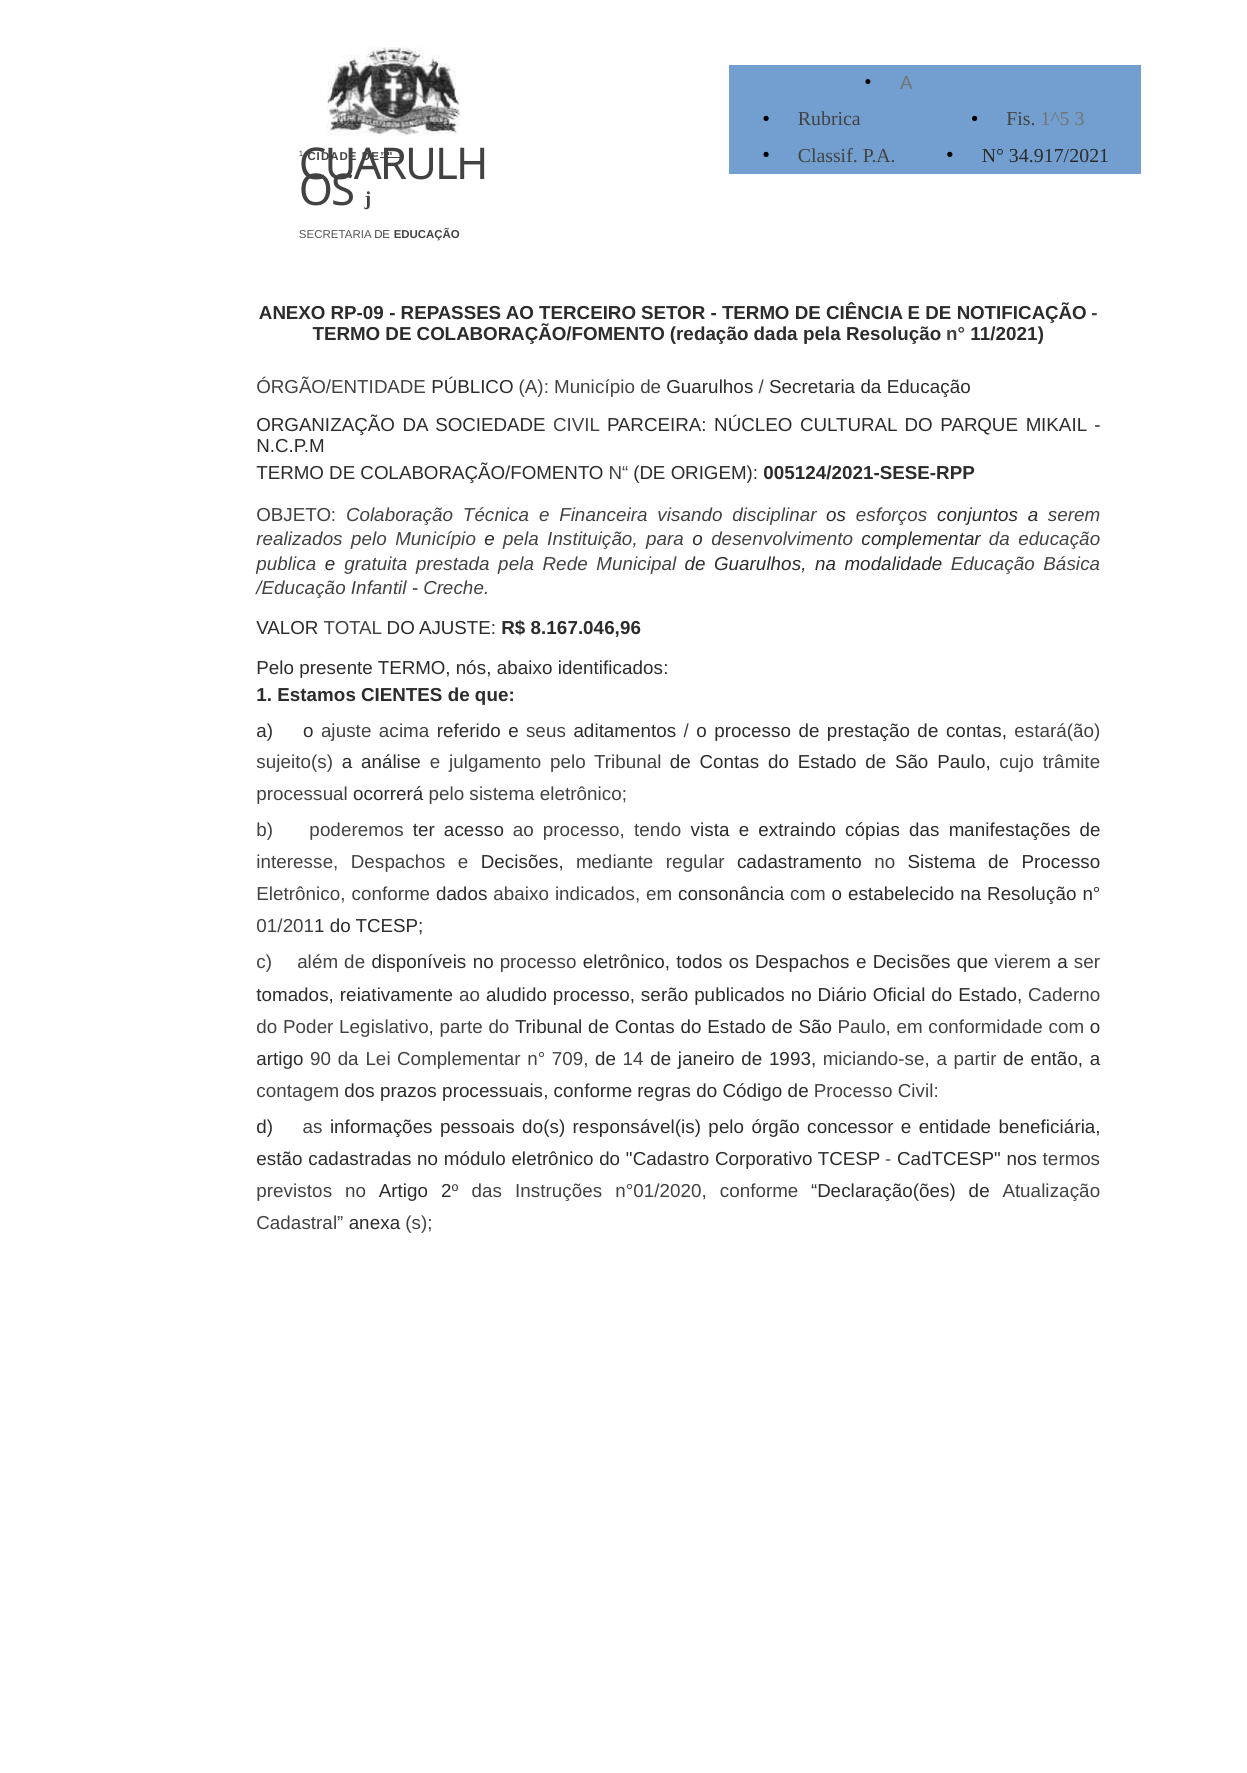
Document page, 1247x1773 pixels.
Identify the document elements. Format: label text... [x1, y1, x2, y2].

text_box ANEXO RP-09 - REPASSES AO TERCEIRO SETOR - TERMO DE CIÊNCIA E DE NOTIFICAÇÃO - TERMO DE COLABORAÇÃO/FOMENTO (redação dada pela Resolução n° 11/2021) ÓRGÃO/ENTIDADE PÚBLICO (A): Município de Guarulhos / Secretaria da Educação ORGANIZAÇÃO DA SOCIEDADE CIVIL PARCEIRA: NÚCLEO CULTURAL DO PARQUE MIKAIL - N.C.P.M TERMO DE COLABORAÇÃO/FOMENTO N“ (DE ORIGEM): 005124/2021-SESE-RPP OBJETO: Colaboração Técnica e Financeira visando disciplinar os esforços conjuntos a serem realizados pelo Município e pela Instituição, para o desenvolvimento complementar da educação publica e gratuita prestada pela Rede Municipal de Guarulhos, na modalidade Educação Básica /Educação Infantil - Creche. VALOR TOTAL DO AJUSTE: R$ 8.167.046,96 Pelo presente TERMO, nós, abaixo identificados: 1. Estamos CIENTES de que: a) o ajuste acima referido e seus aditamentos / o processo de prestação de contas, estará(ão) sujeito(s) a análise e julgamento pelo Tribunal de Contas do Estado de São Paulo, cujo trâmite processual ocorrerá pelo sistema eletrônico; b) poderemos ter acesso ao processo, tendo vista e extraindo cópias das manifestações de interesse, Despachos e Decisões, mediante regular cadastramento no Sistema de Processo Eletrônico, conforme dados abaixo indicados, em consonância com o estabelecido na Resolução n° 01/2011 do TCESP; c) além de disponíveis no processo eletrônico, todos os Despachos e Decisões que vierem a ser tomados, reiativamente ao aludido processo, serão publicados no Diário Oficial do Estado, Caderno do Poder Legislativo, parte do Tribunal de Contas do Estado de São Paulo, em conformidade com o artigo 90 da Lei Complementar n° 709, de 14 de janeiro de 1993, miciando-se, a partir de então, a contagem dos prazos processuais, conforme regras do Código de Processo Civil: d) as informações pessoais do(s) responsável(is) pelo órgão concessor e entidade beneficiária, estão cadastradas no módulo eletrônico do "Cadastro Corporativo TCESP - CadTCESP" nos termos previstos no Artigo 2o das Instruções n°01/2020, conforme “Declaração(ões) de Atualização Cadastral” anexa (s); [256, 301, 1106, 1367]
table_cell Rubrica [729, 101, 914, 137]
table_cell Classif. P.A. [729, 137, 914, 174]
table_header A [729, 65, 1141, 101]
table_cell N° 34.917/2021 [914, 137, 1141, 174]
table_cell Fis. 1^5 3 [914, 101, 1141, 137]
picture [327, 47, 461, 136]
text_box 1 CIDADE DE”" ) CUARULHOS j secretaria de educação [299, 136, 505, 208]
